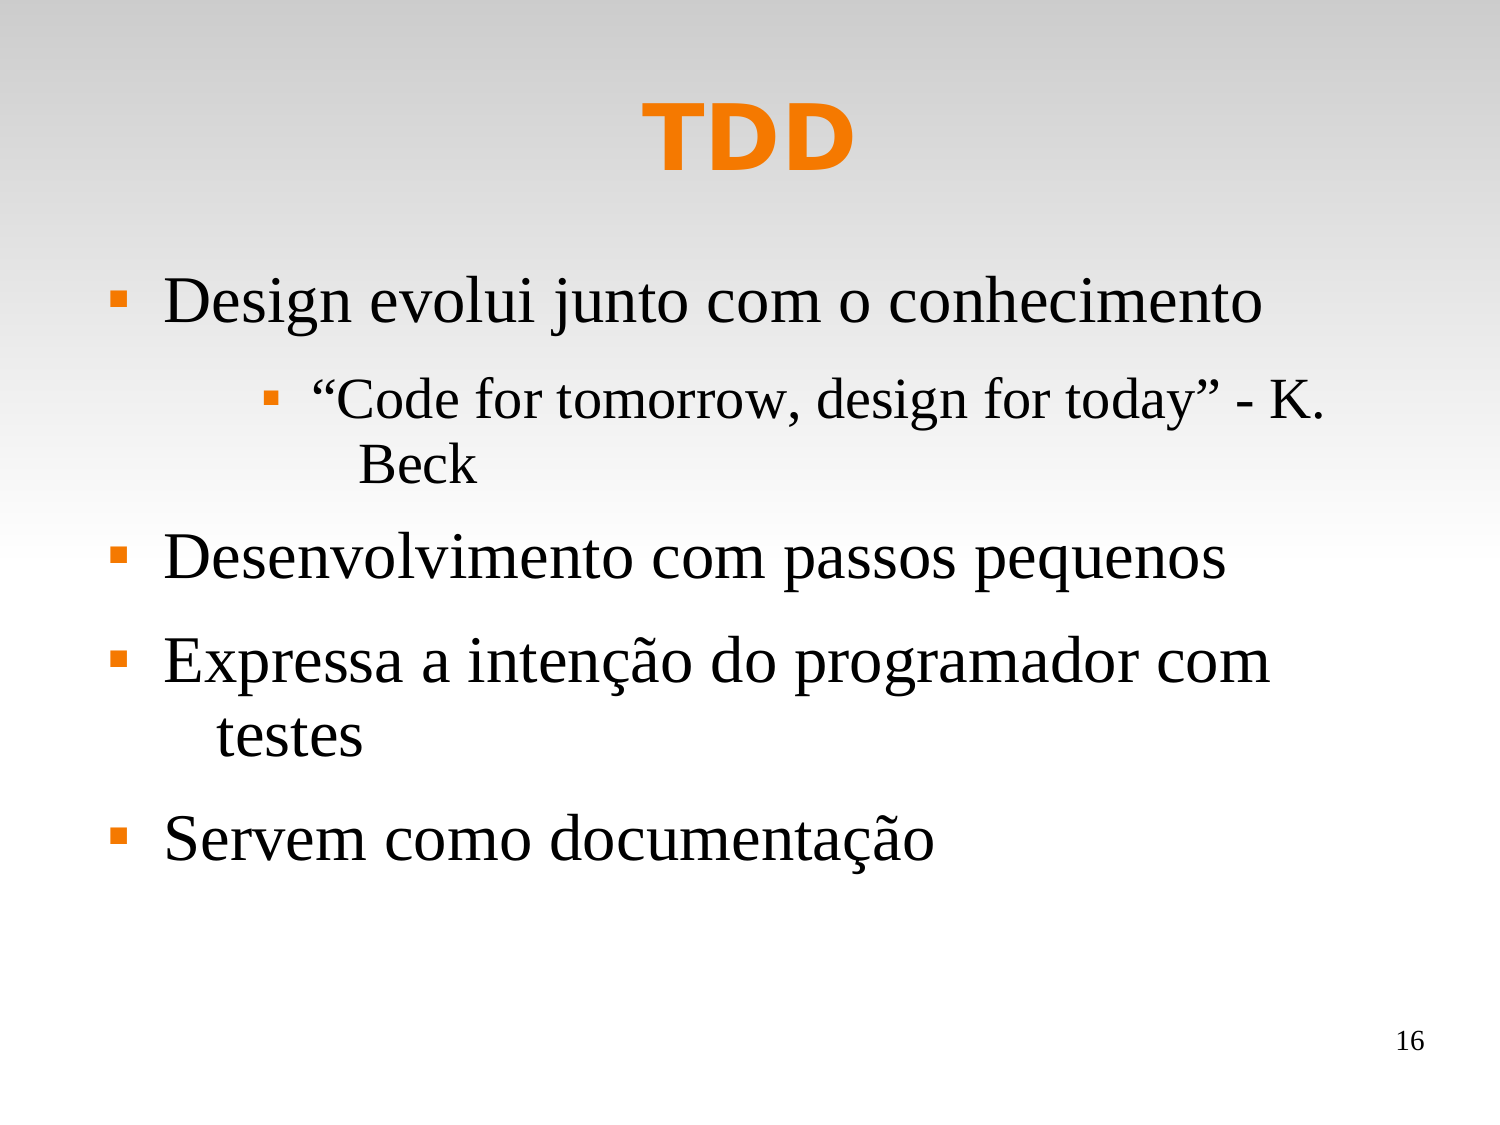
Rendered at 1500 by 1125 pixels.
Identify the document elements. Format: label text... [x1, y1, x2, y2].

title TDD [75, 52, 1425, 226]
list Design evolui junto com o conhecimento “Code for tomorrow, design for today” - K. Beck Desenvolvimento com passos pequenos Expressa a intenção do programador com testes Servem como documentação [75, 263, 1425, 1006]
